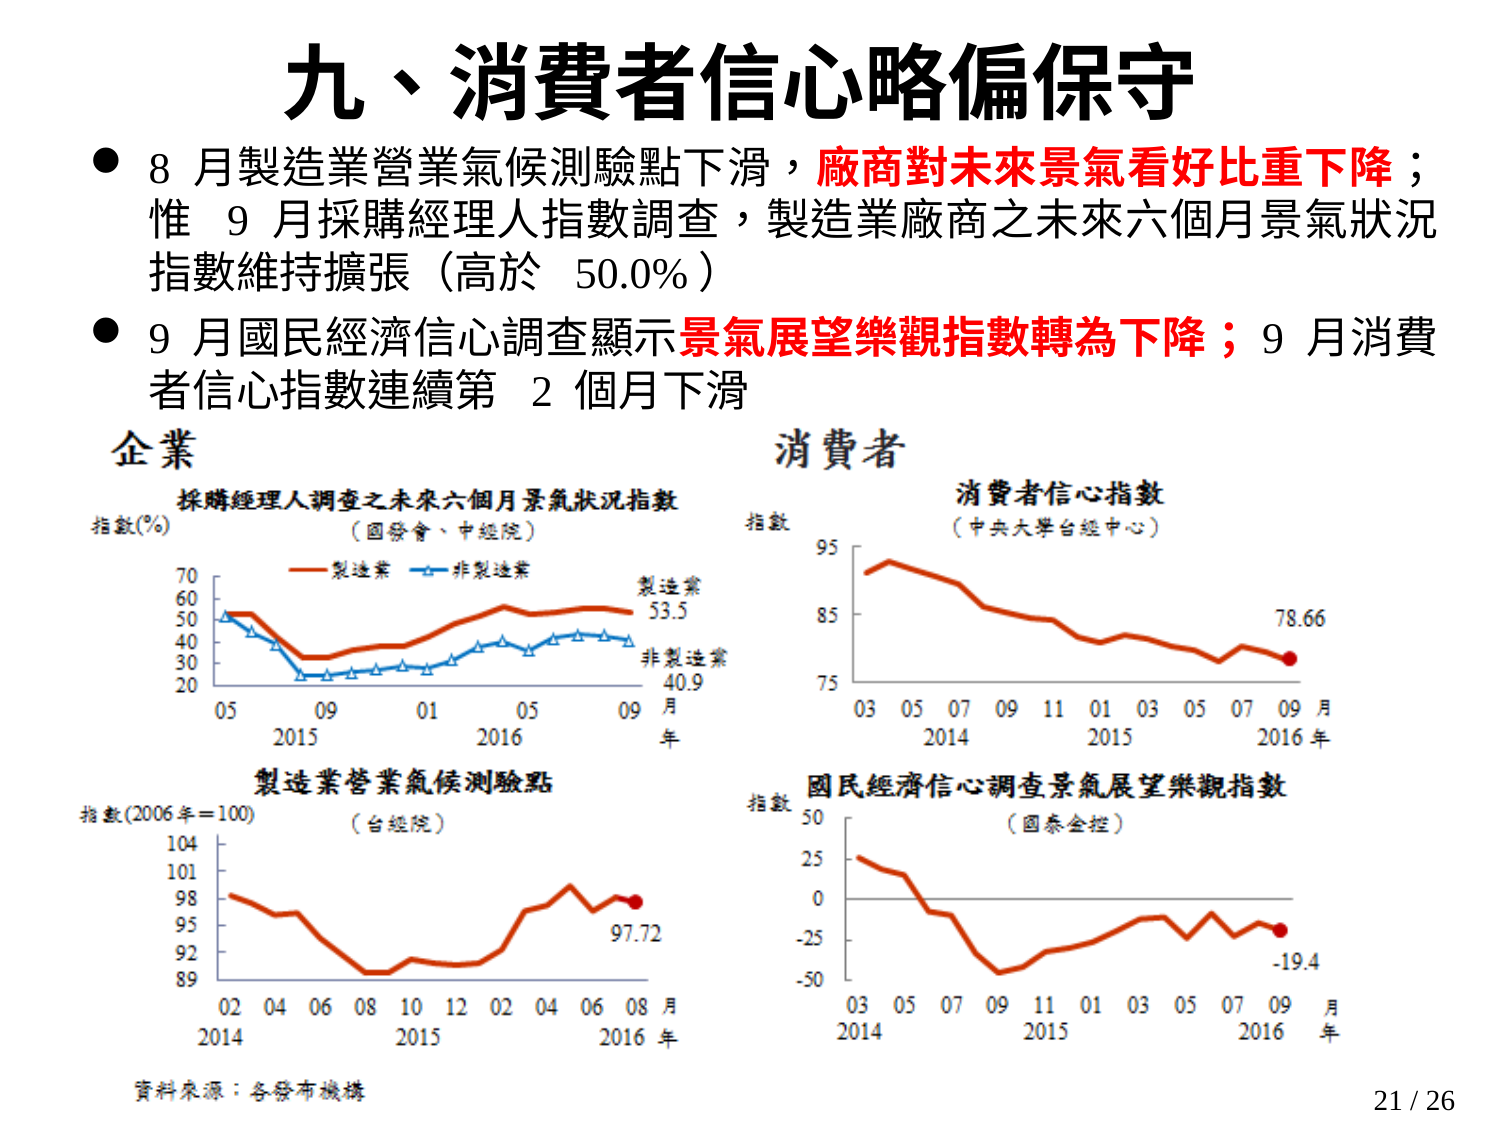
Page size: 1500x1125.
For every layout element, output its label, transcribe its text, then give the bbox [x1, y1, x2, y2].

text_box 8 月製造業營業氣候測驗點下滑，廠商對未來景氣看好比重下降；惟 9 月採購經理人指數調查，製造業廠商之未來六個月景氣狀況指數維持擴張（高於 50.0%） 9 月國民經濟信心調查顯示景氣展望樂觀指數轉為下降；9 月消費者信心指數連續第 2 個月下滑 [50, 130, 1462, 384]
picture [72, 425, 1388, 1057]
title 九、消費者信心略偏保守 [50, 0, 1429, 161]
picture [118, 1074, 389, 1108]
